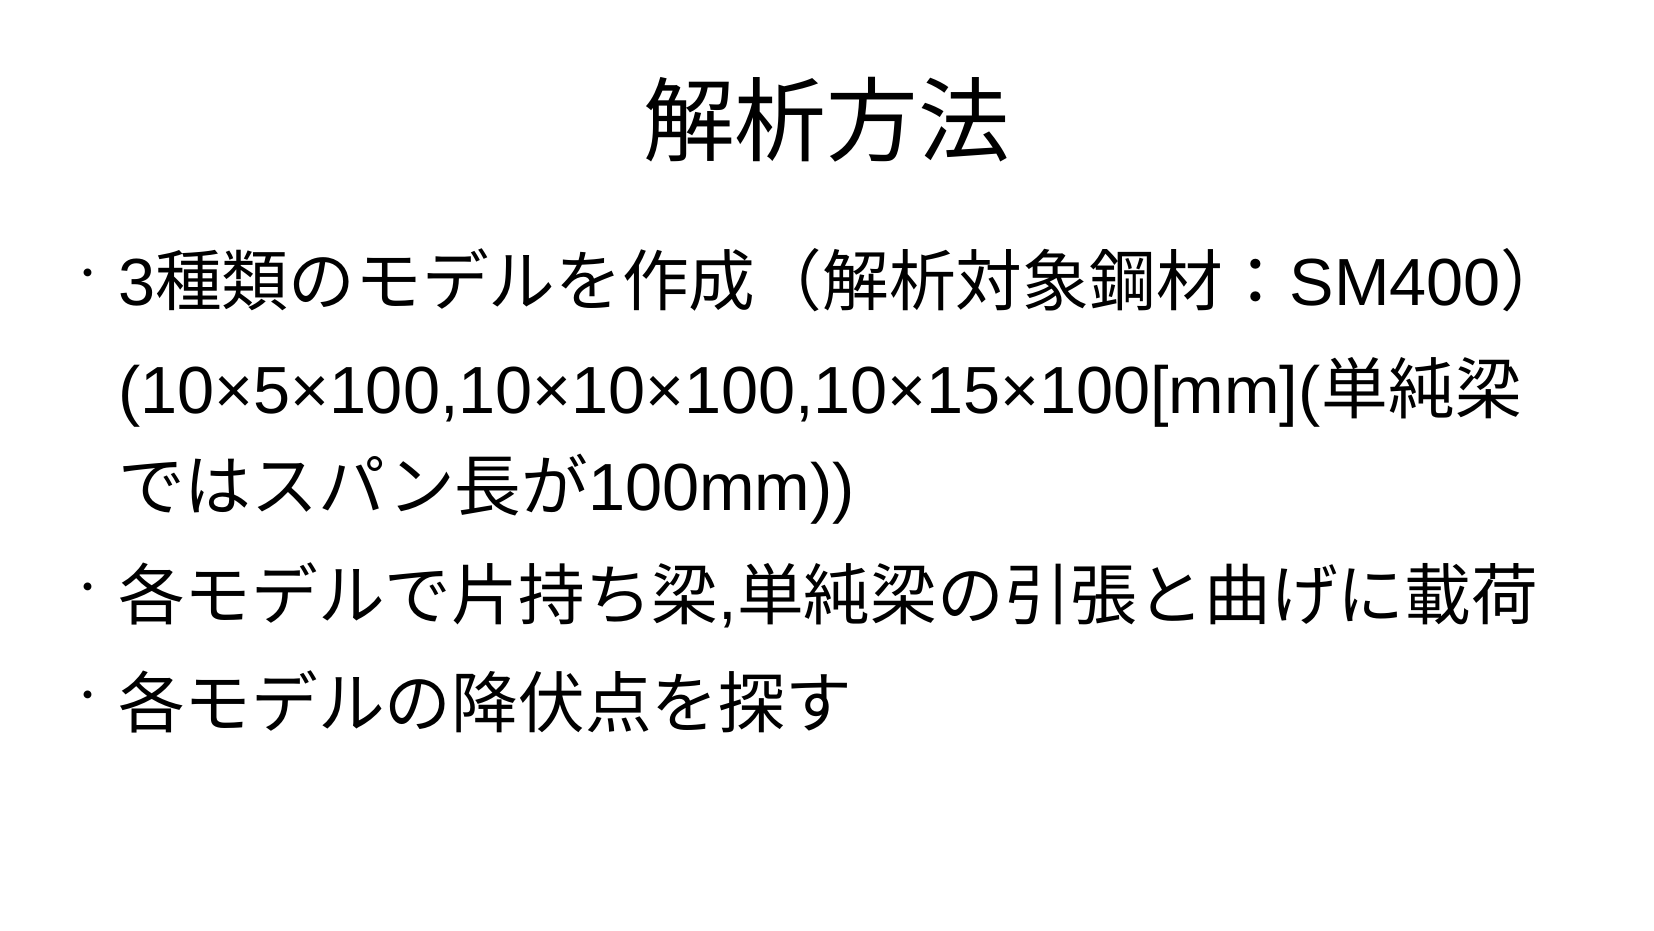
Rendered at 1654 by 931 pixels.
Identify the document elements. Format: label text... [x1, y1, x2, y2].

subtitle 3種類のモデルを作成（解析対象鋼材：SM400） (10×5×100,10×10×100,10×15×100[mm](単純梁ではスパン長が100mm)) 各モデルで片持ち梁,単純梁の引張と曲げに載荷 各モデルの降伏点を探す [82, 217, 1571, 758]
title 解析方法 [82, 37, 1571, 193]
